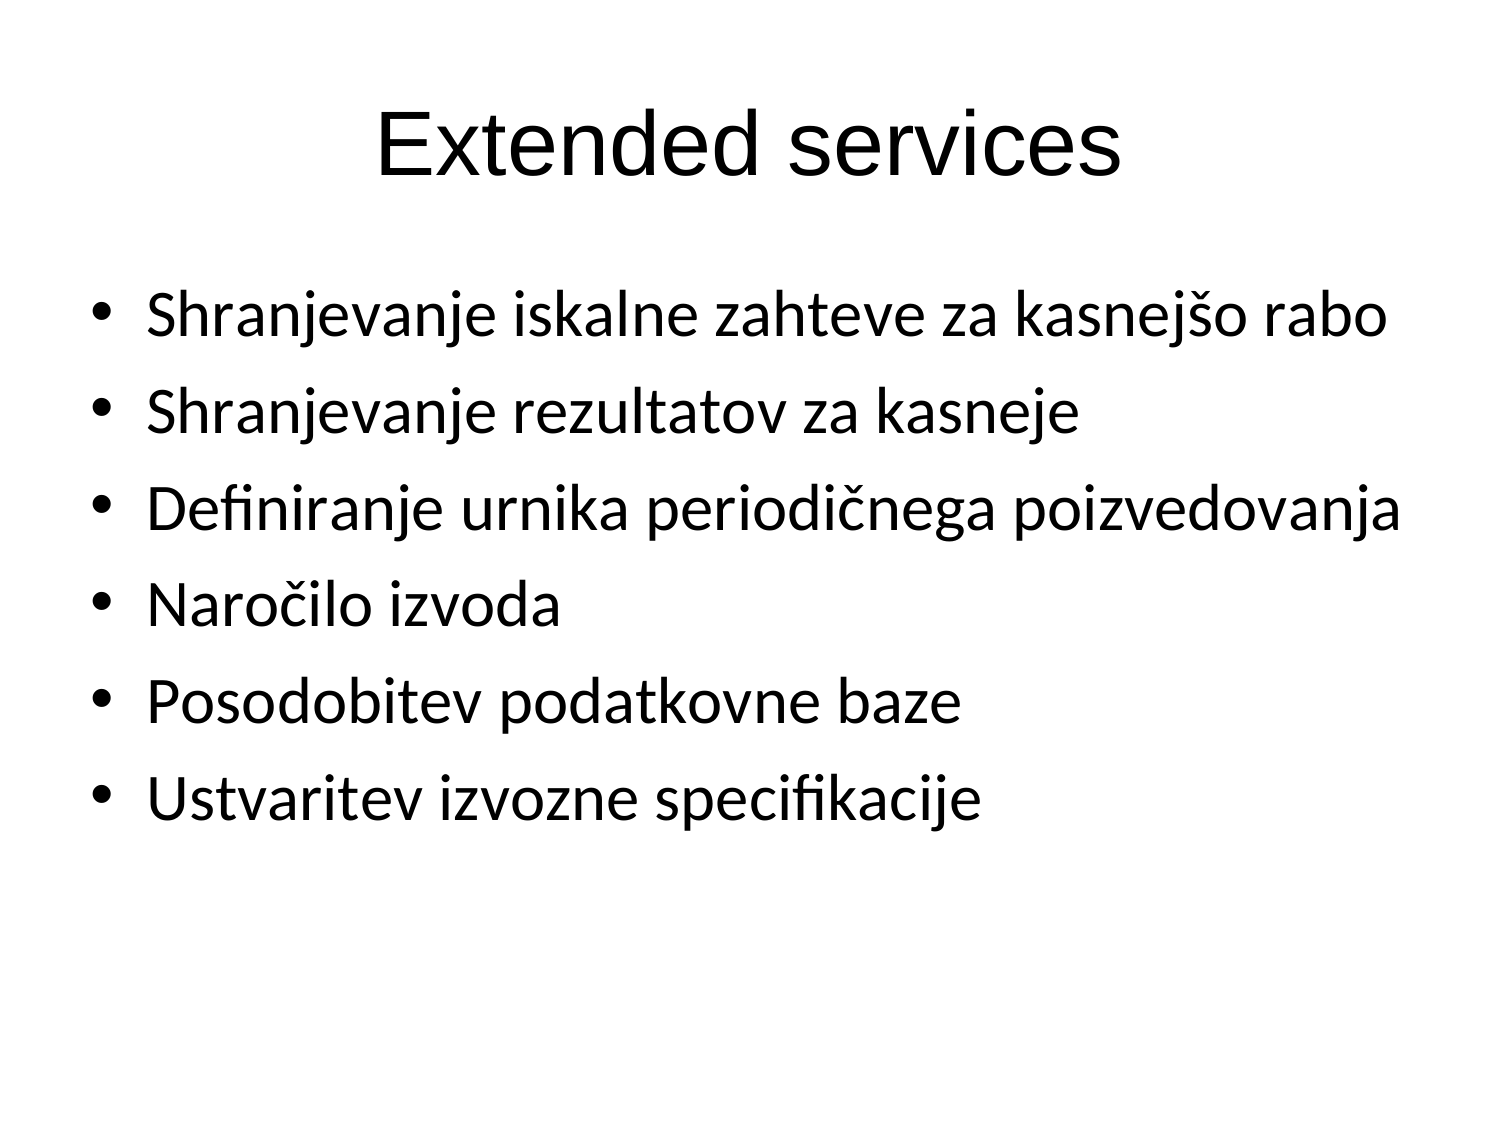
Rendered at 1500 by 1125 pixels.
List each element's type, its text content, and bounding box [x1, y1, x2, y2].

title Extended services [75, 45, 1426, 233]
list Shranjevanje iskalne zahteve za kasnejšo rabo Shranjevanje rezultatov za kasneje Definiranje urnika periodičnega poizvedovanja Naročilo izvoda Posodobitev podatkovne baze Ustvaritev izvozne specifikacije [75, 262, 1426, 1006]
